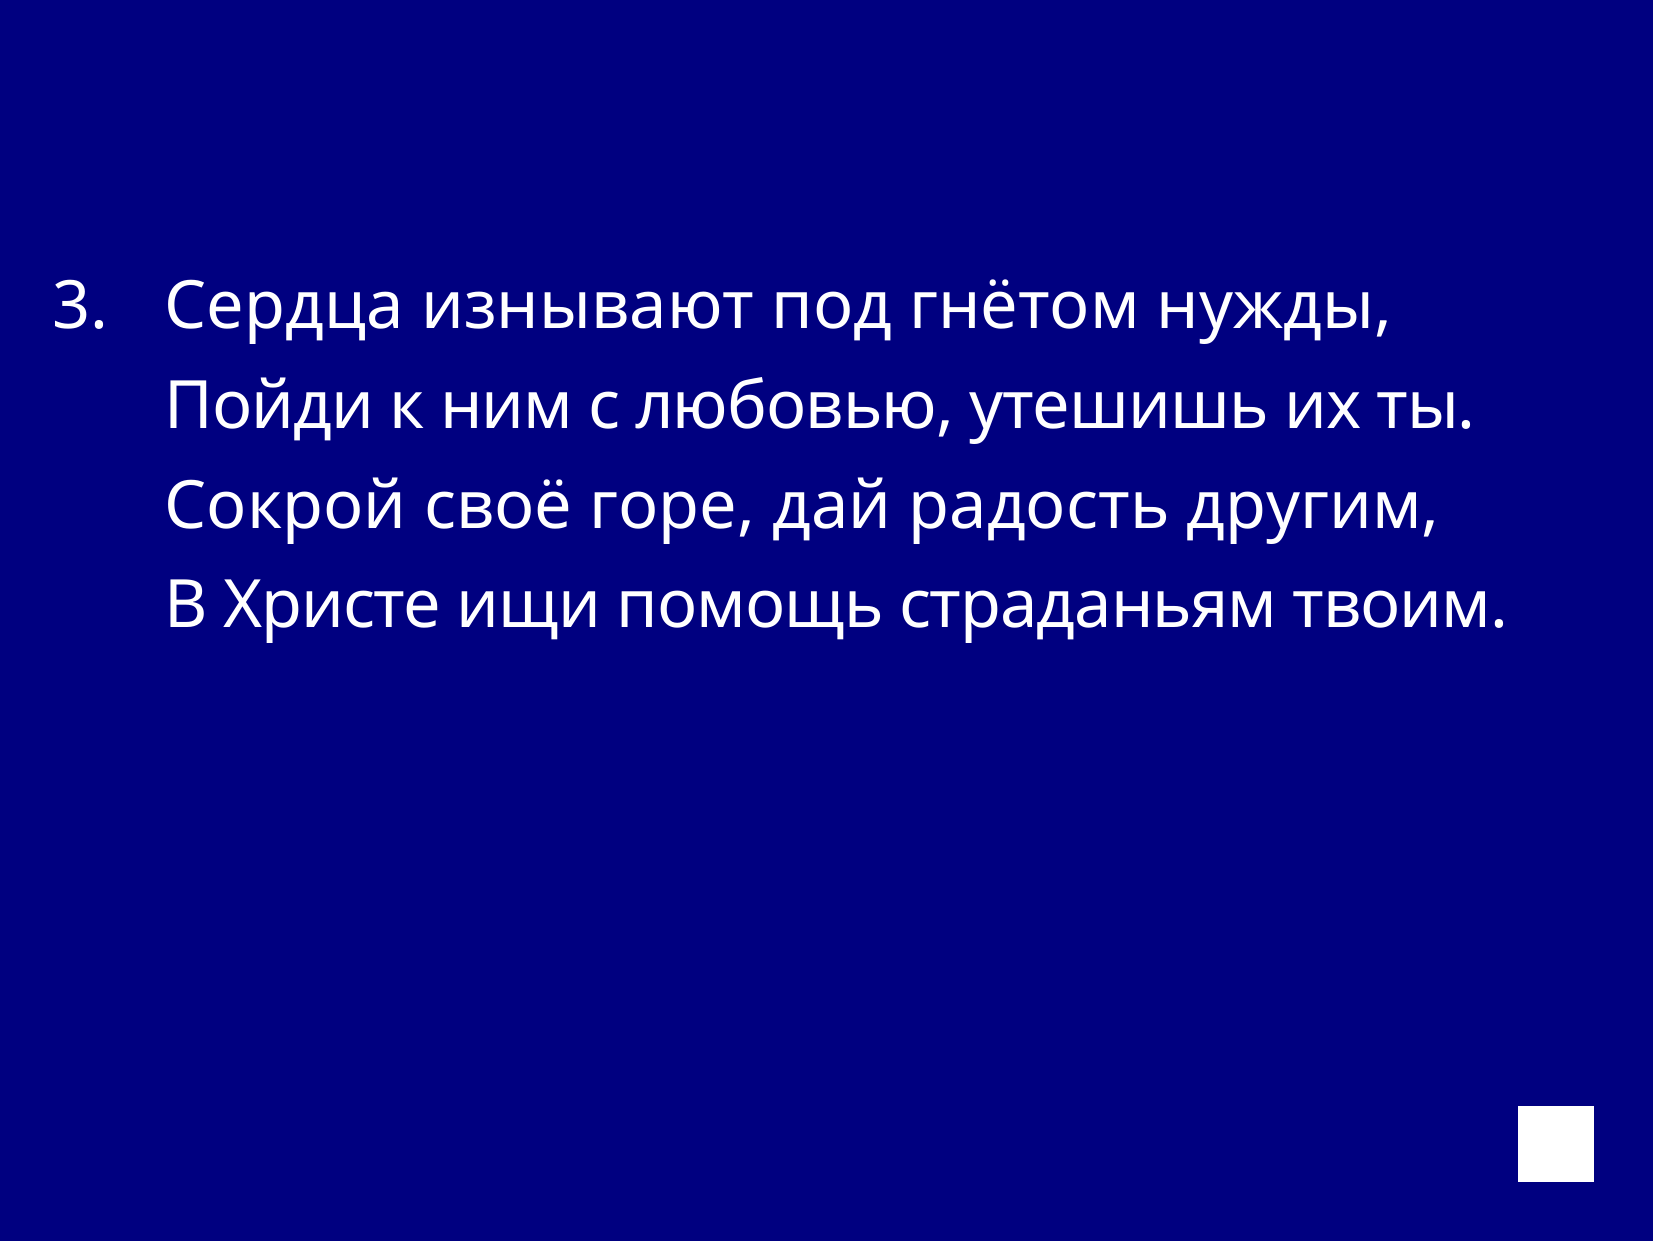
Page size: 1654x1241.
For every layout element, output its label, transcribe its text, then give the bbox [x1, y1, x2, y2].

text_box [1518, 1163, 1594, 1182]
text_box 3. Сердца изнывают под гнётом нужды, Пойди к ним с любовью, утешишь их ты. Сокрой своё горе, дай радость другим, В Христе ищи помощь страданьям твоим. [37, 150, 1653, 1163]
